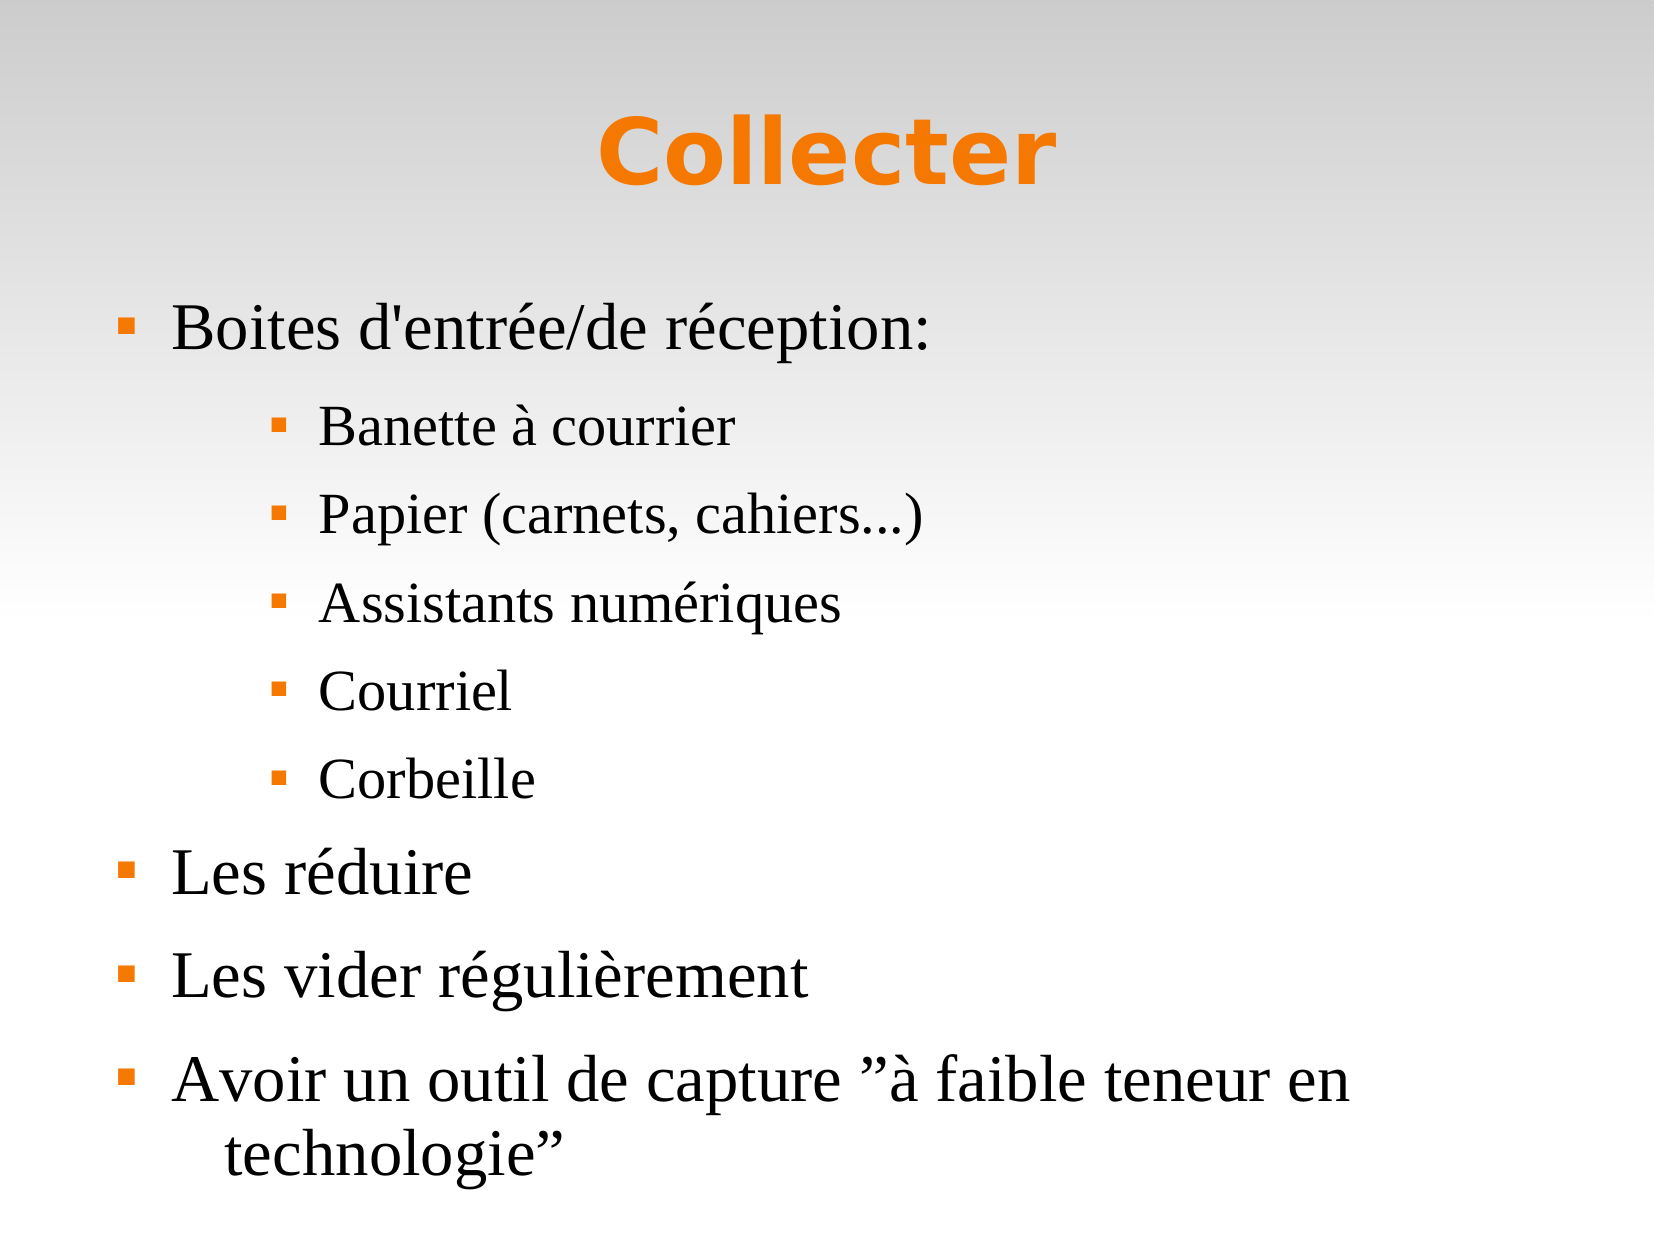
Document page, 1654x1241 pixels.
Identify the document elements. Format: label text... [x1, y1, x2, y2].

list Boites d'entrée/de réception: Banette à courrier Papier (carnets, cahiers...) Assistants numériques Courriel Corbeille Les réduire Les vider régulièrement Avoir un outil de capture ”à faible teneur en technologie” [82, 290, 1571, 1241]
title Collecter [82, 49, 1571, 257]
